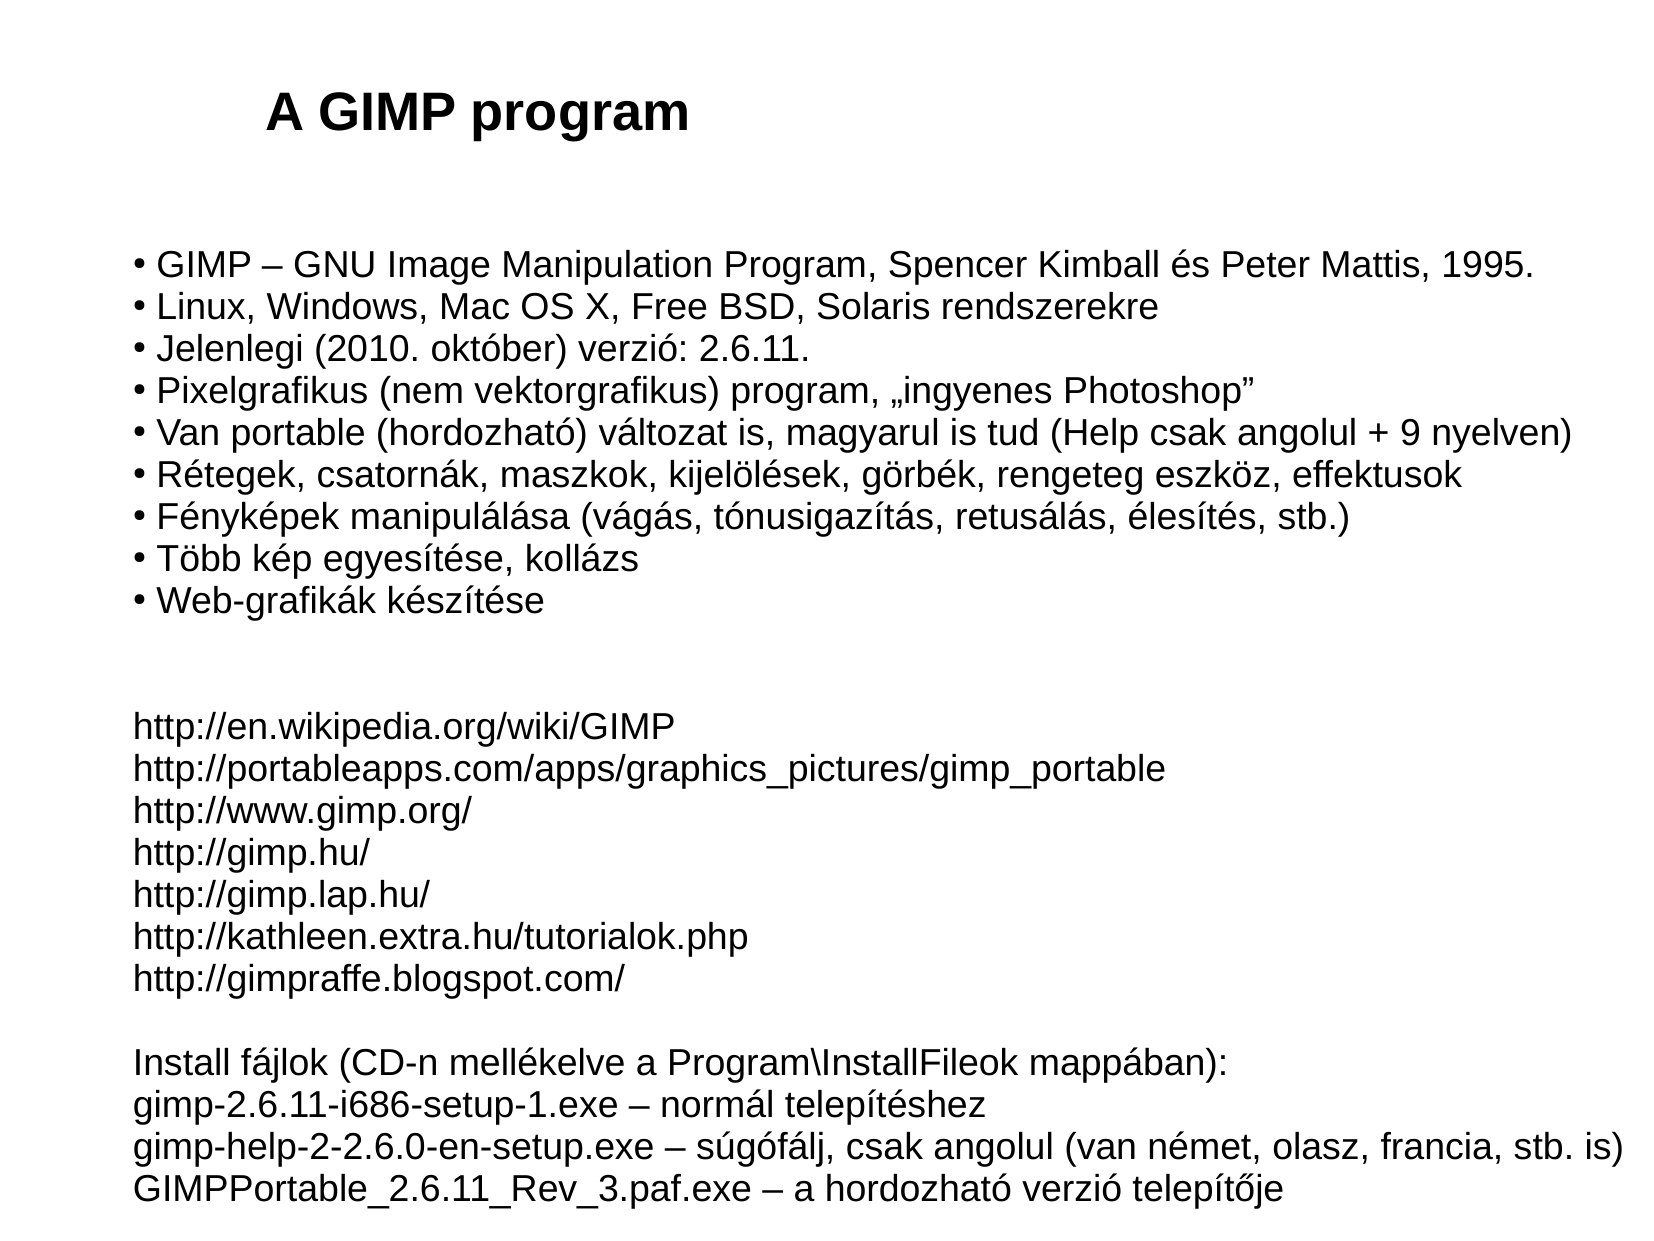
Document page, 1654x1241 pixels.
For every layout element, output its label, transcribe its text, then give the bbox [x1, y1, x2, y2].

text_box A GIMP program [250, 73, 706, 151]
text_box GIMP – GNU Image Manipulation Program, Spencer Kimball és Peter Mattis, 1995. Linux, Windows, Mac OS X, Free BSD, Solaris rendszerekre Jelenlegi (2010. október) verzió: 2.6.11. Pixelgrafikus (nem vektorgrafikus) program, „ingyenes Photoshop” Van portable (hordozható) változat is, magyarul is tud (Help csak angolul + 9 nyelven) Rétegek, csatornák, maszkok, kijelölések, görbék, rengeteg eszköz, effektusok Fényképek manipulálása (vágás, tónusigazítás, retusálás, élesítés, stb.) Több kép egyesítése, kollázs Web-grafikák készítése http://en.wikipedia.org/wiki/GIMP http://portableapps.com/apps/graphics_pictures/gimp_portable http://www.gimp.org/ http://gimp.hu/ http://gimp.lap.hu/ http://kathleen.extra.hu/tutorialok.php http://gimpraffe.blogspot.com/ Install fájlok (CD-n mellékelve a Program\InstallFileok mappában): gimp-2.6.11-i686-setup-1.exe – normál telepítéshez gimp-help-2-2.6.0-en-setup.exe – súgófálj, csak angolul (van német, olasz, francia, stb. is) GIMPPortable_2.6.11_Rev_3.paf.exe – a hordozható verzió telepítője [118, 236, 1640, 1219]
